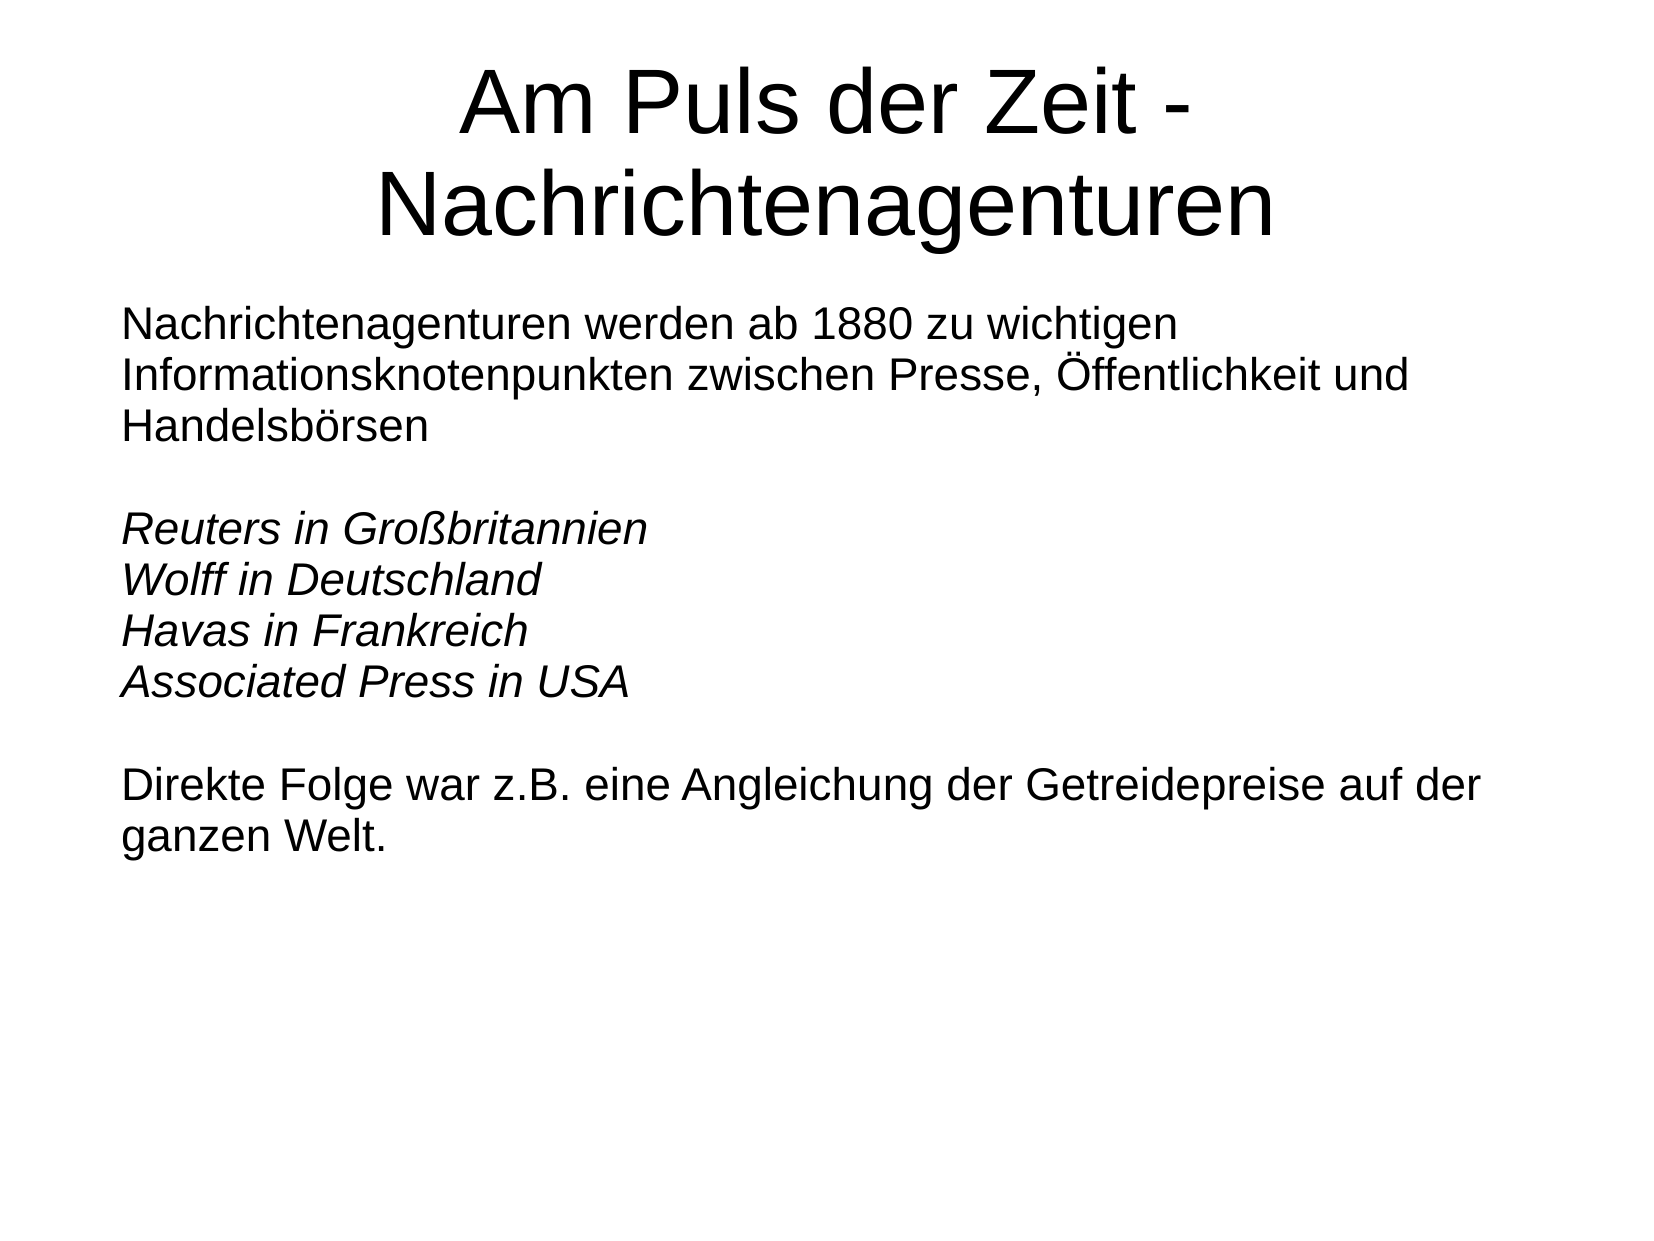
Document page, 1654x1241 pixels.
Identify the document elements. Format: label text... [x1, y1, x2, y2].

title Am Puls der Zeit - Nachrichtenagenturen [82, 49, 1571, 257]
text_box Nachrichtenagenturen werden ab 1880 zu wichtigen Informationsknotenpunkten zwischen Presse, Öffentlichkeit und Handelsbörsen Reuters in Großbritannien Wolff in Deutschland Havas in Frankreich Associated Press in USA Direkte Folge war z.B. eine Angleichung der Getreidepreise auf der ganzen Welt. [106, 290, 1630, 866]
